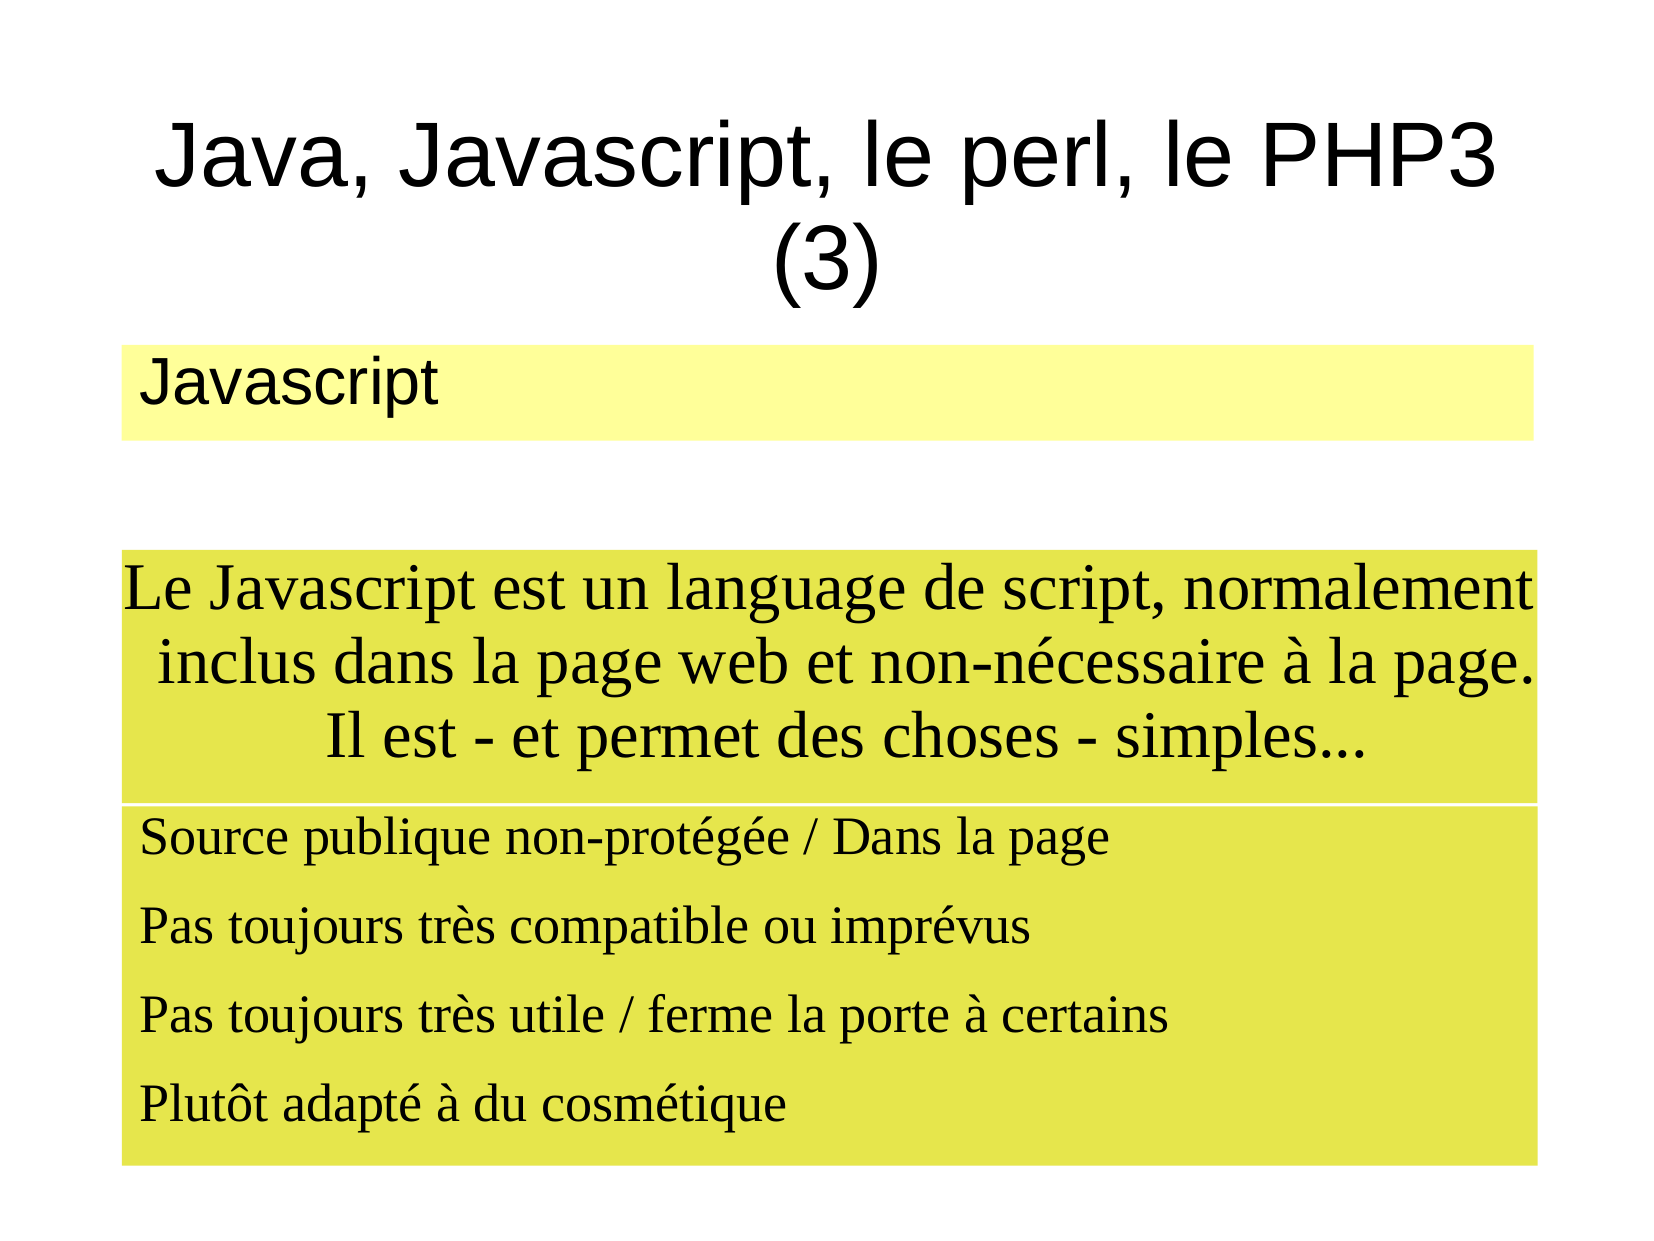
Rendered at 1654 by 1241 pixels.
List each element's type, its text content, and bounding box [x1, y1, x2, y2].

list Javascript [121, 344, 1534, 441]
text_box Source publique non-protégée / Dans la page Pas toujours très compatible ou imprévus Pas toujours très utile / ferme la porte à certains Plutôt adapté à du cosmétique [121, 806, 1538, 1166]
title Java, Javascript, le perl, le PHP3 (3) [121, 102, 1534, 311]
text_box Le Javascript est un language de script, normalement inclus dans la page web et non-nécessaire à la page. Il est - et permet des choses - simples... [121, 549, 1538, 804]
